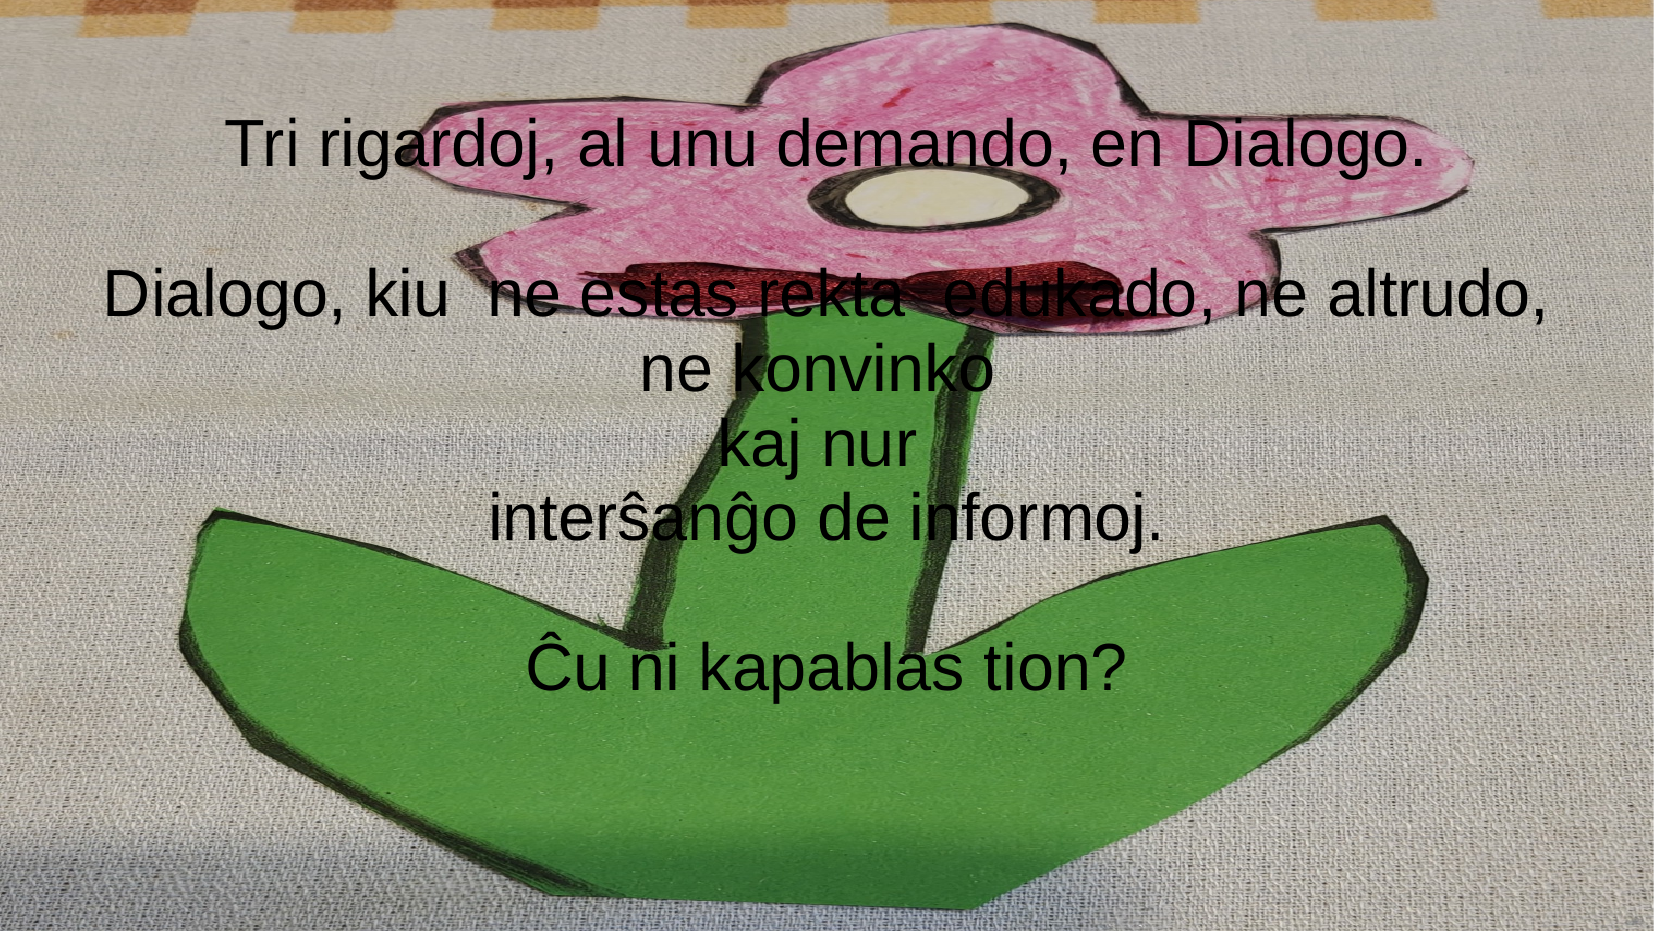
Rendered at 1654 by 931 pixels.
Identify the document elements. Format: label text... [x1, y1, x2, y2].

subtitle Tri rigardoj, al unu demando, en Dialogo. Dialogo, kiu ne estas rekta edukado, ne altrudo, ne konvinko kaj nur interŝanĝo de informoj. Ĉu ni kapablas tion? [82, 29, 1571, 857]
picture [0, 0, 1654, 931]
